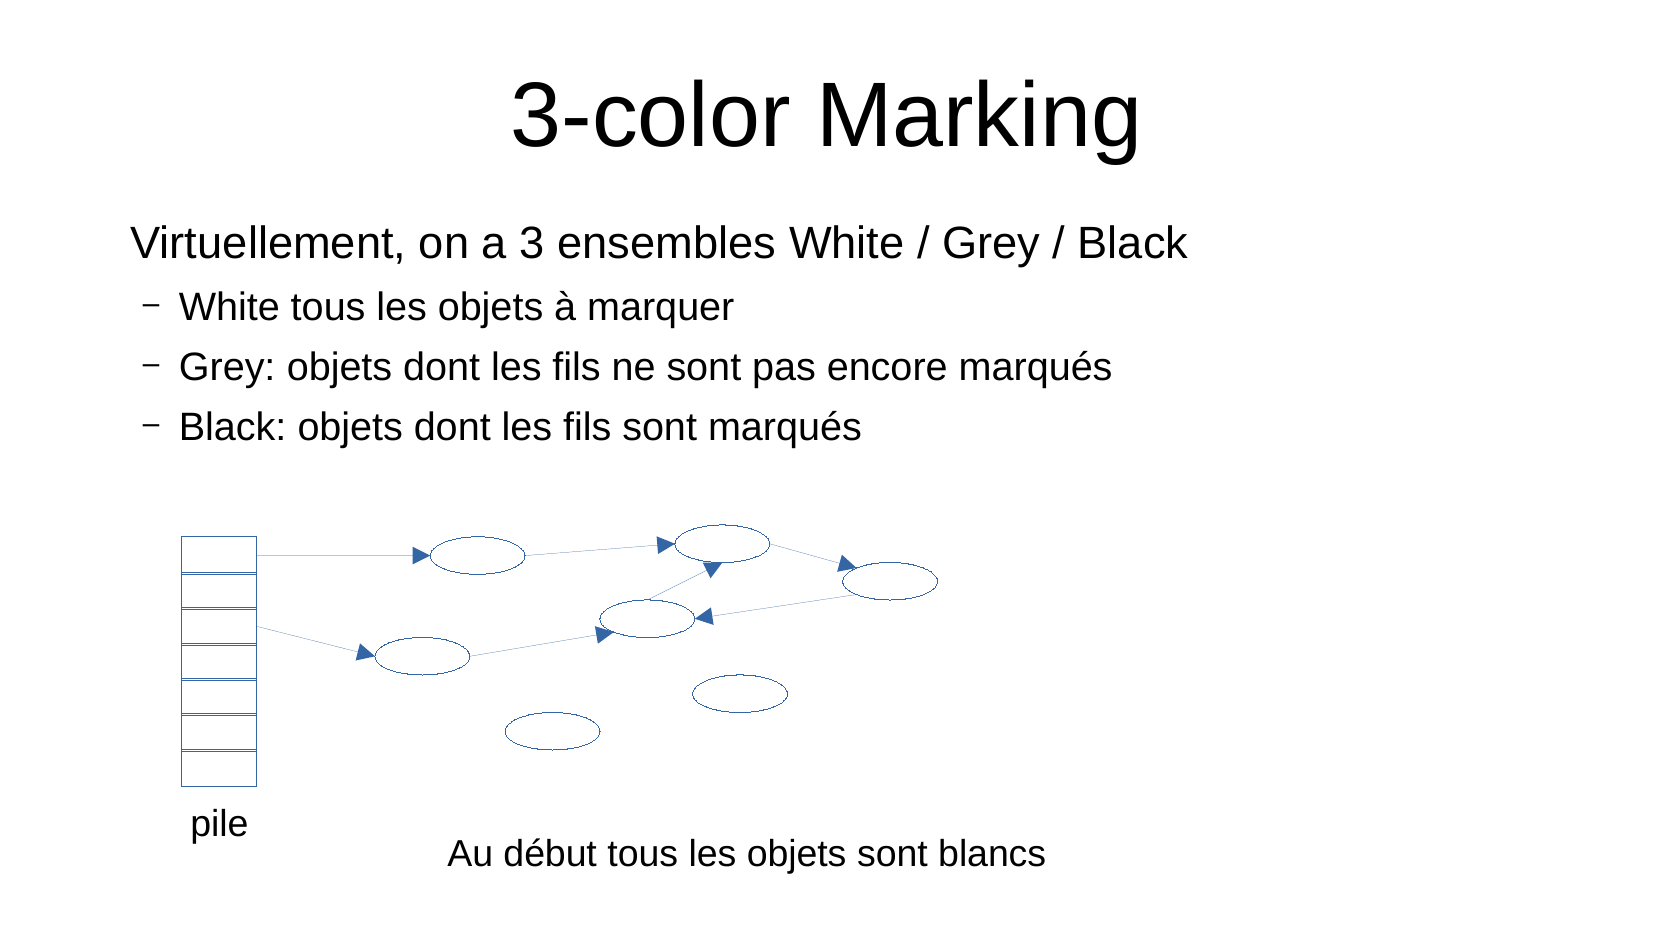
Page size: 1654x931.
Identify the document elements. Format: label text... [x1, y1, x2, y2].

list Virtuellement, on a 3 ensembles White / Grey / Black White tous les objets à marquer Grey: objets dont les fils ne sont pas encore marqués Black: objets dont les fils sont marqués [82, 217, 1571, 451]
title 3-color Marking [82, 37, 1571, 193]
text_box Au début tous les objets sont blancs [432, 825, 1063, 882]
text_box pile [175, 795, 264, 853]
